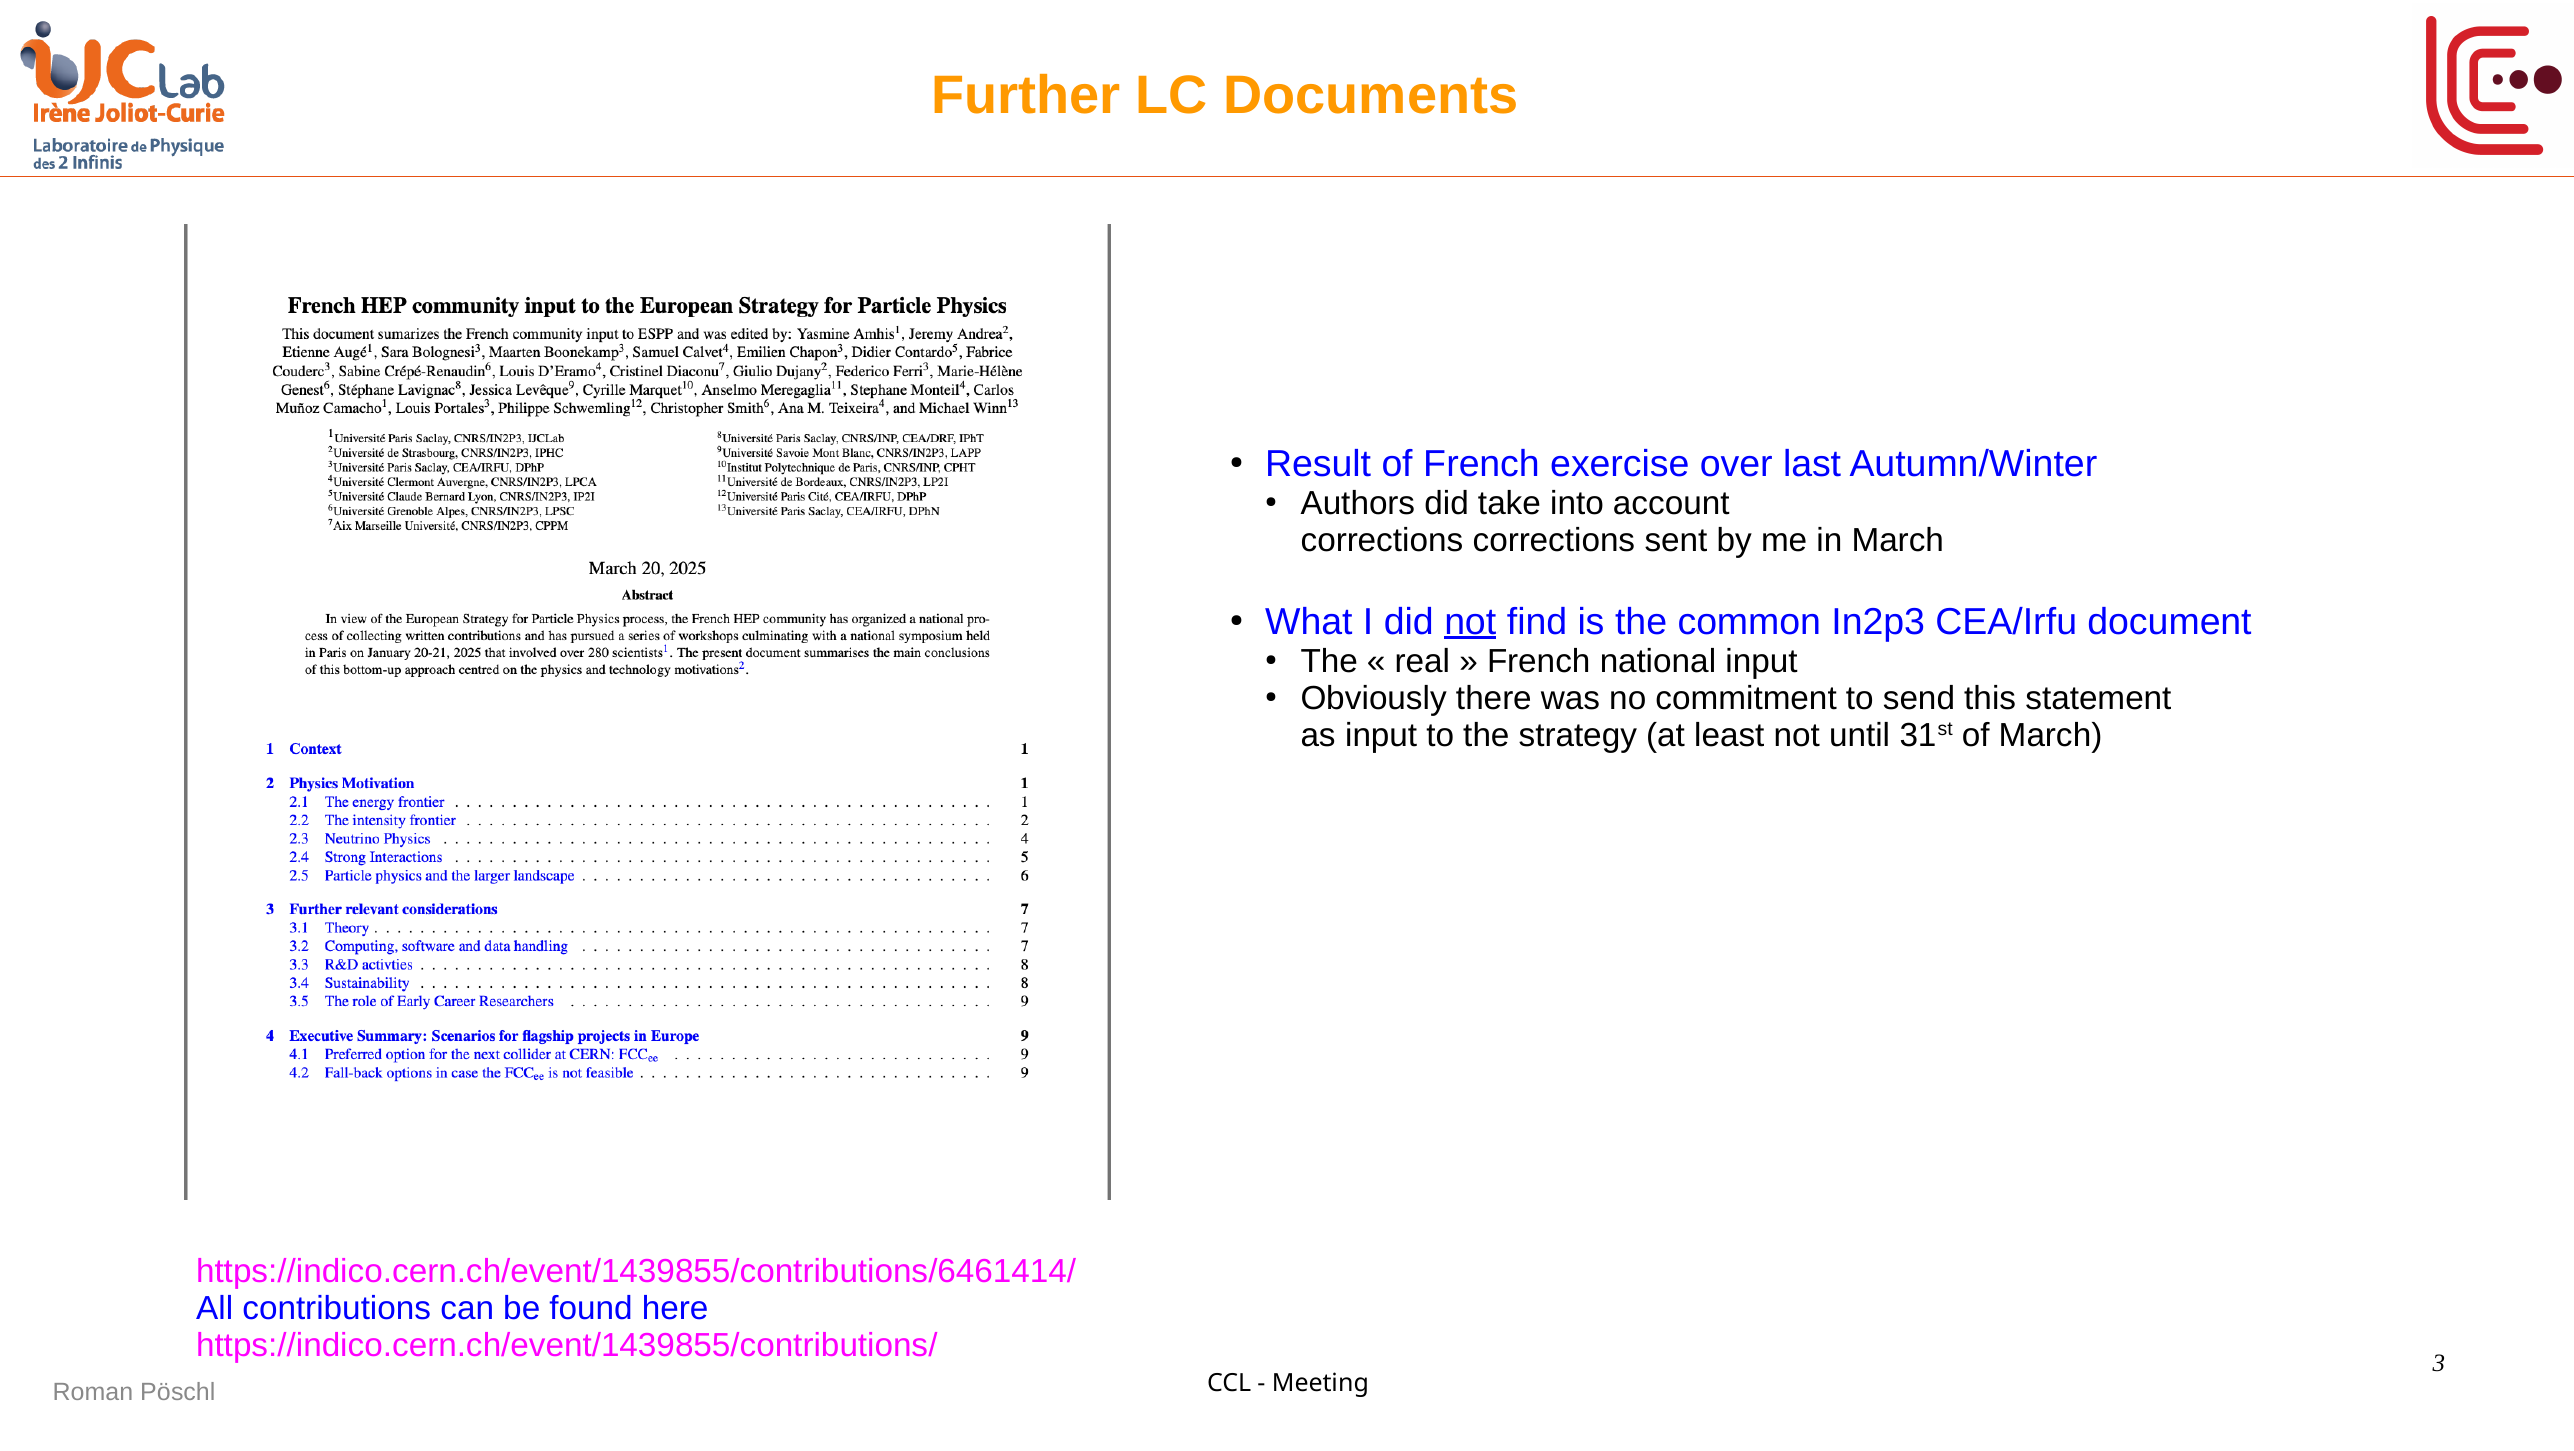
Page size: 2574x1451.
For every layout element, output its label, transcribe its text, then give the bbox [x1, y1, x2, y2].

picture [184, 224, 1111, 1201]
text_box Result of French exercise over last Autumn/Winter Authors did take into account corrections corrections sent by me in March What I did not find is the common In2p3 CEA/Irfu document The « real » French national input Obviously there was no commitment to send this statement as input to the strategy (at least not until 31st of March) [1215, 435, 2534, 994]
title Further LC Documents [67, 29, 2384, 159]
picture [2412, 3, 2574, 168]
picture [4, 5, 240, 184]
text_box https://indico.cern.ch/event/1439855/contributions/6461414/ All contributions can be found here https://indico.cern.ch/event/1439855/contributions/ [181, 1245, 1486, 1380]
